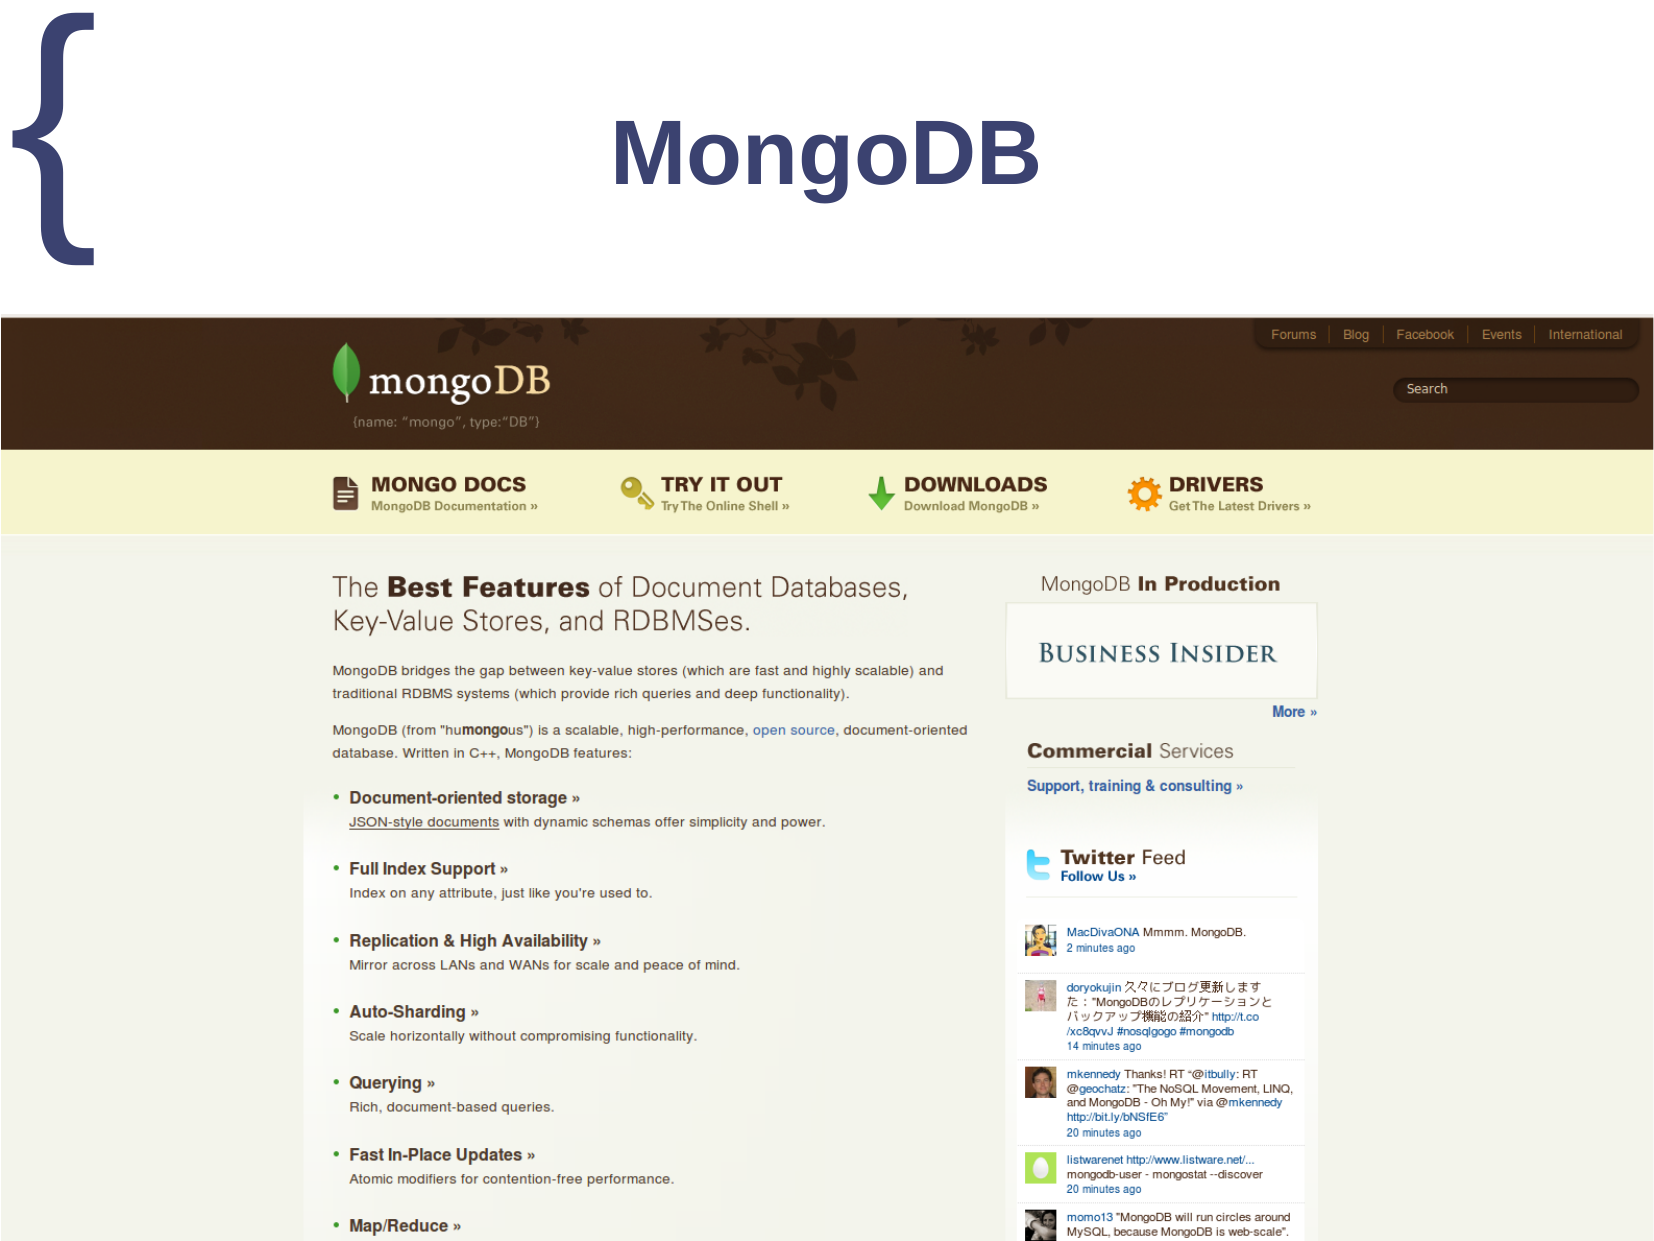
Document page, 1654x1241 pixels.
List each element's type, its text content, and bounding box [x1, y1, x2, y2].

title MongoDB [82, 56, 1571, 250]
picture [1, 314, 1654, 1241]
